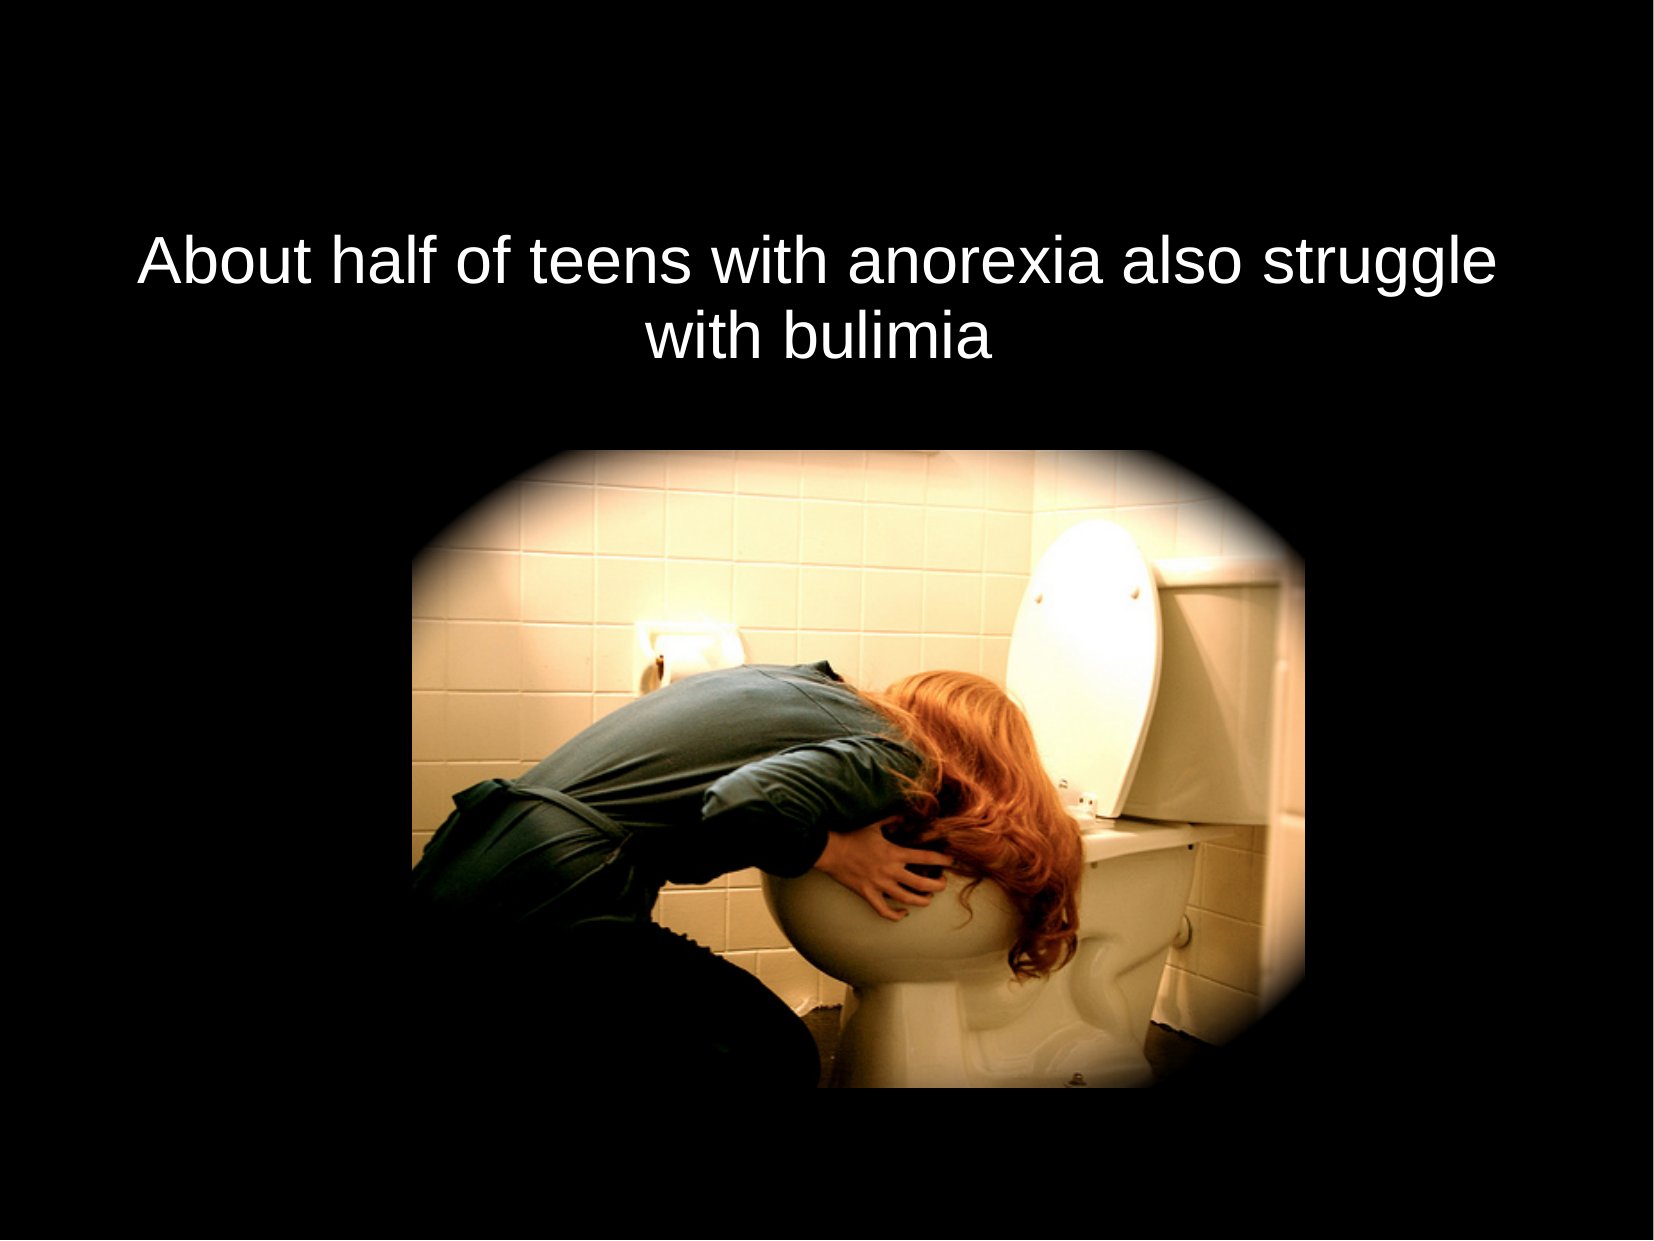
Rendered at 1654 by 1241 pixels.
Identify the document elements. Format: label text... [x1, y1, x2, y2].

subtitle About half of teens with anorexia also struggle with bulimia [75, 75, 1564, 1120]
picture [412, 450, 1305, 1088]
